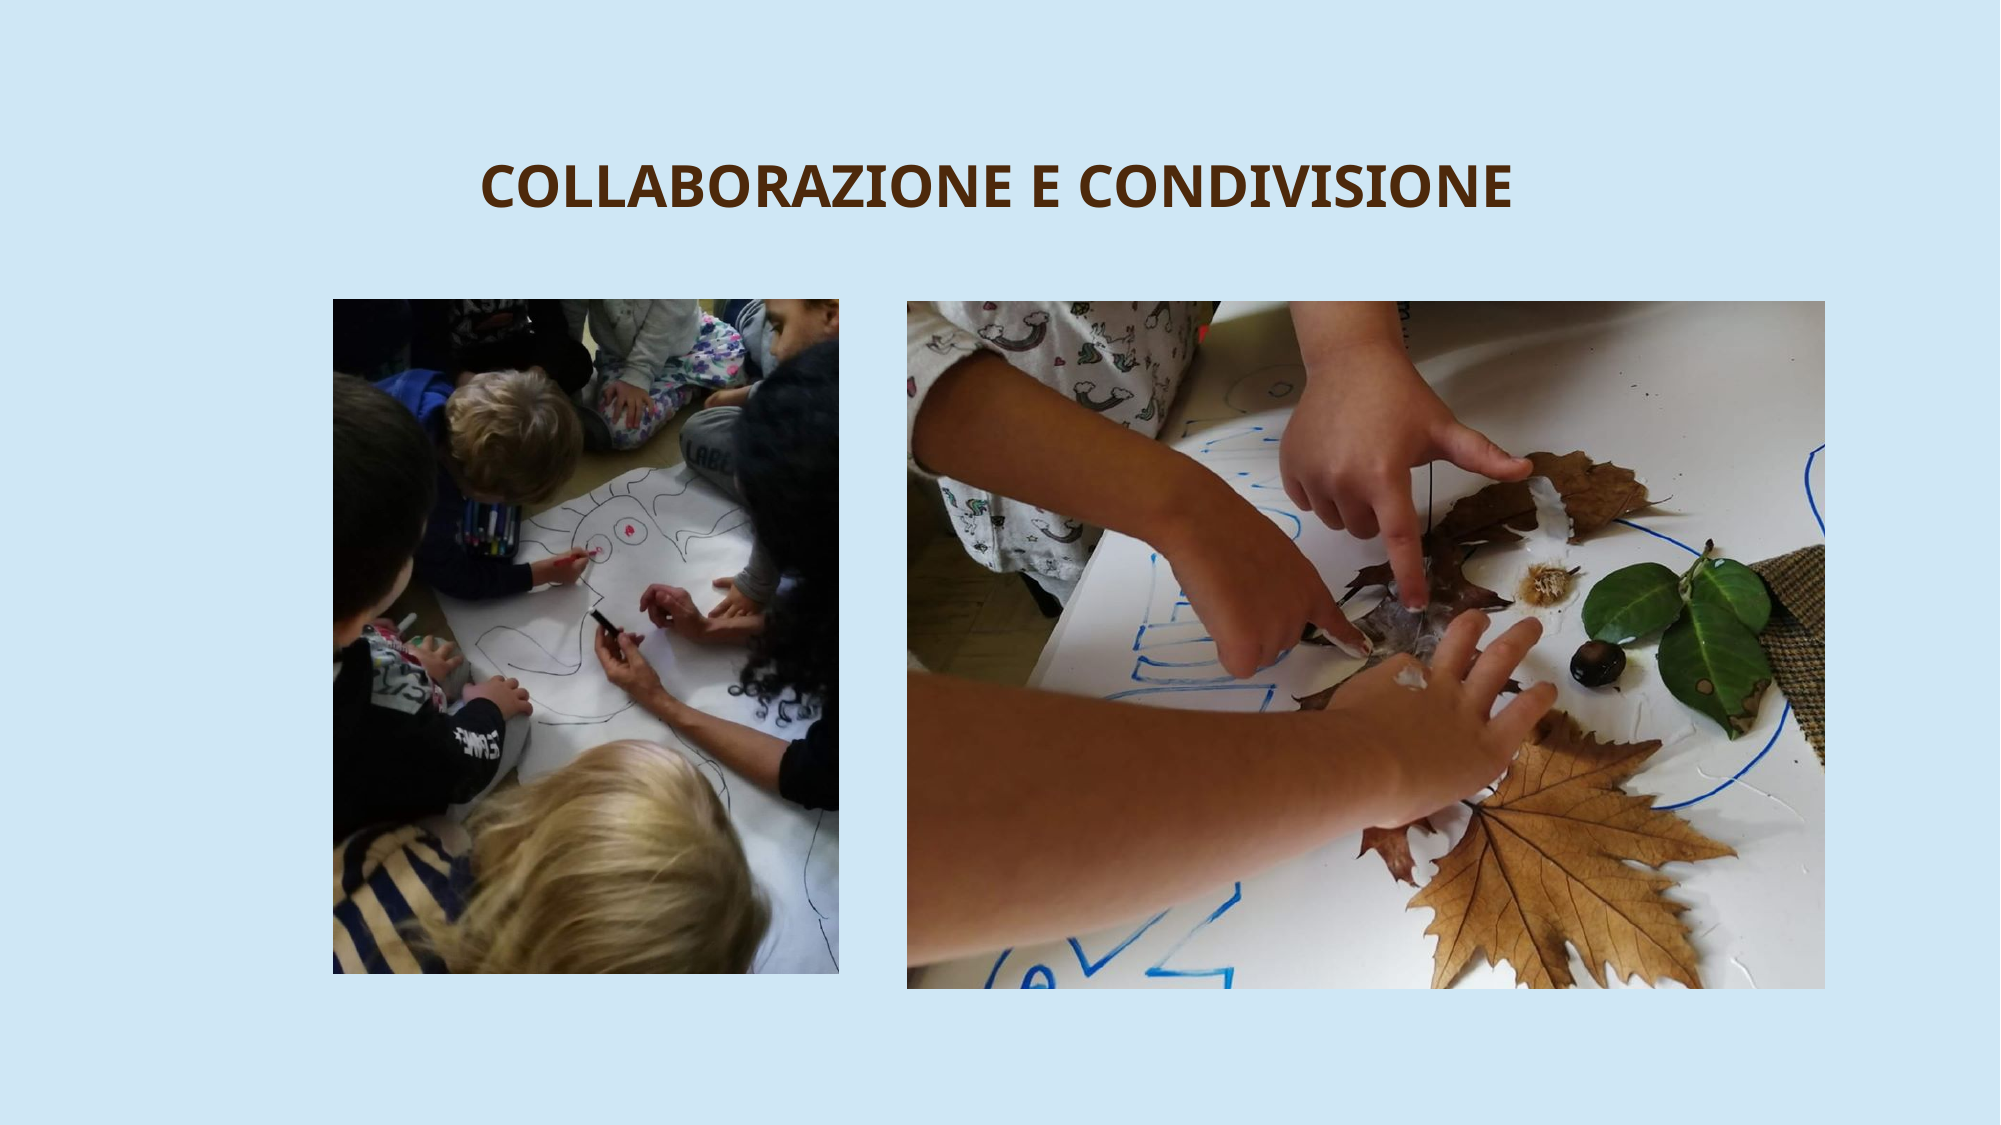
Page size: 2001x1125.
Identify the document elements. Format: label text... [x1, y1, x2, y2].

picture [907, 301, 1825, 989]
picture [333, 299, 839, 974]
title COLLABORAZIONE E CONDIVISIONE [464, 149, 1630, 257]
